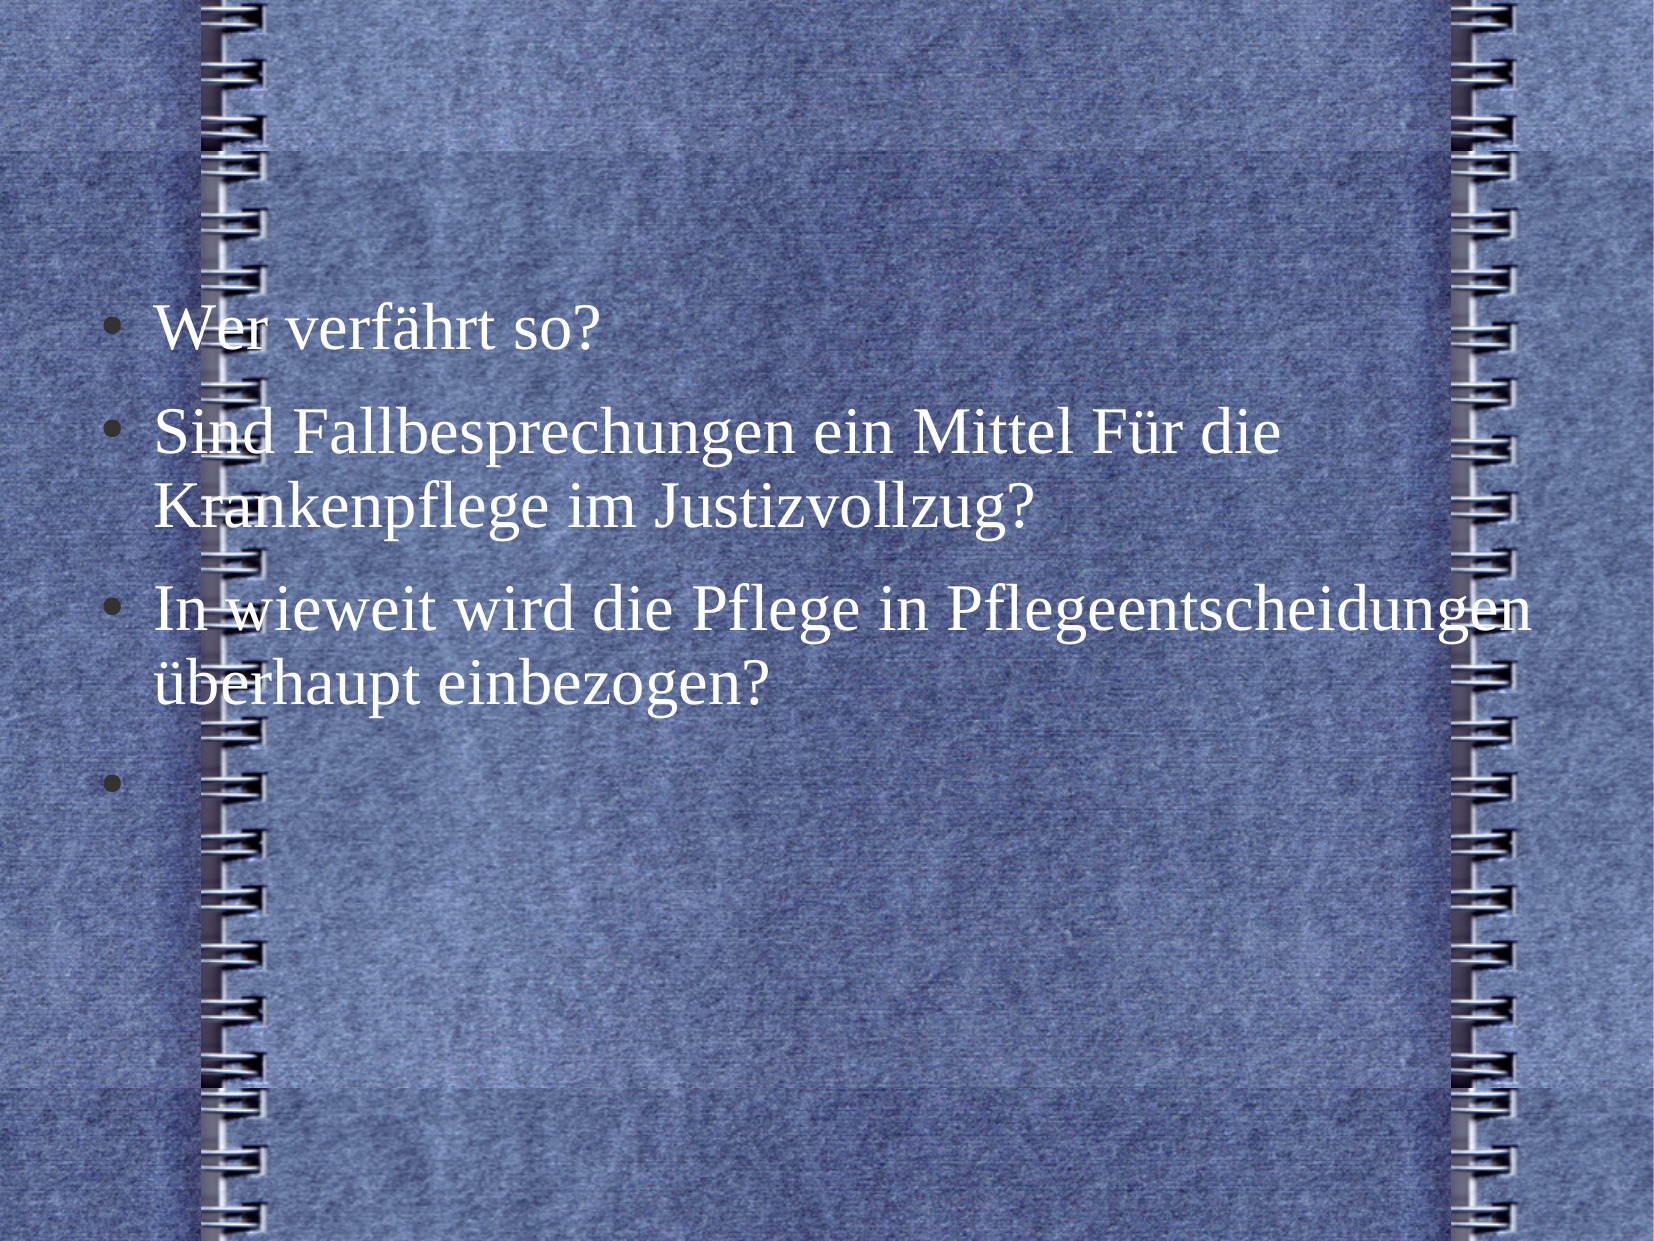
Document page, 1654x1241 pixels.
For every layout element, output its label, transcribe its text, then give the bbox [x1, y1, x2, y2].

picture [0, 0, 1654, 1241]
list Wer verfährt so? Sind Fallbesprechungen ein Mittel Für die Krankenpflege im Justizvollzug? In wieweit wird die Pflege in Pflegeentscheidungen überhaupt einbezogen? [82, 290, 1571, 1109]
